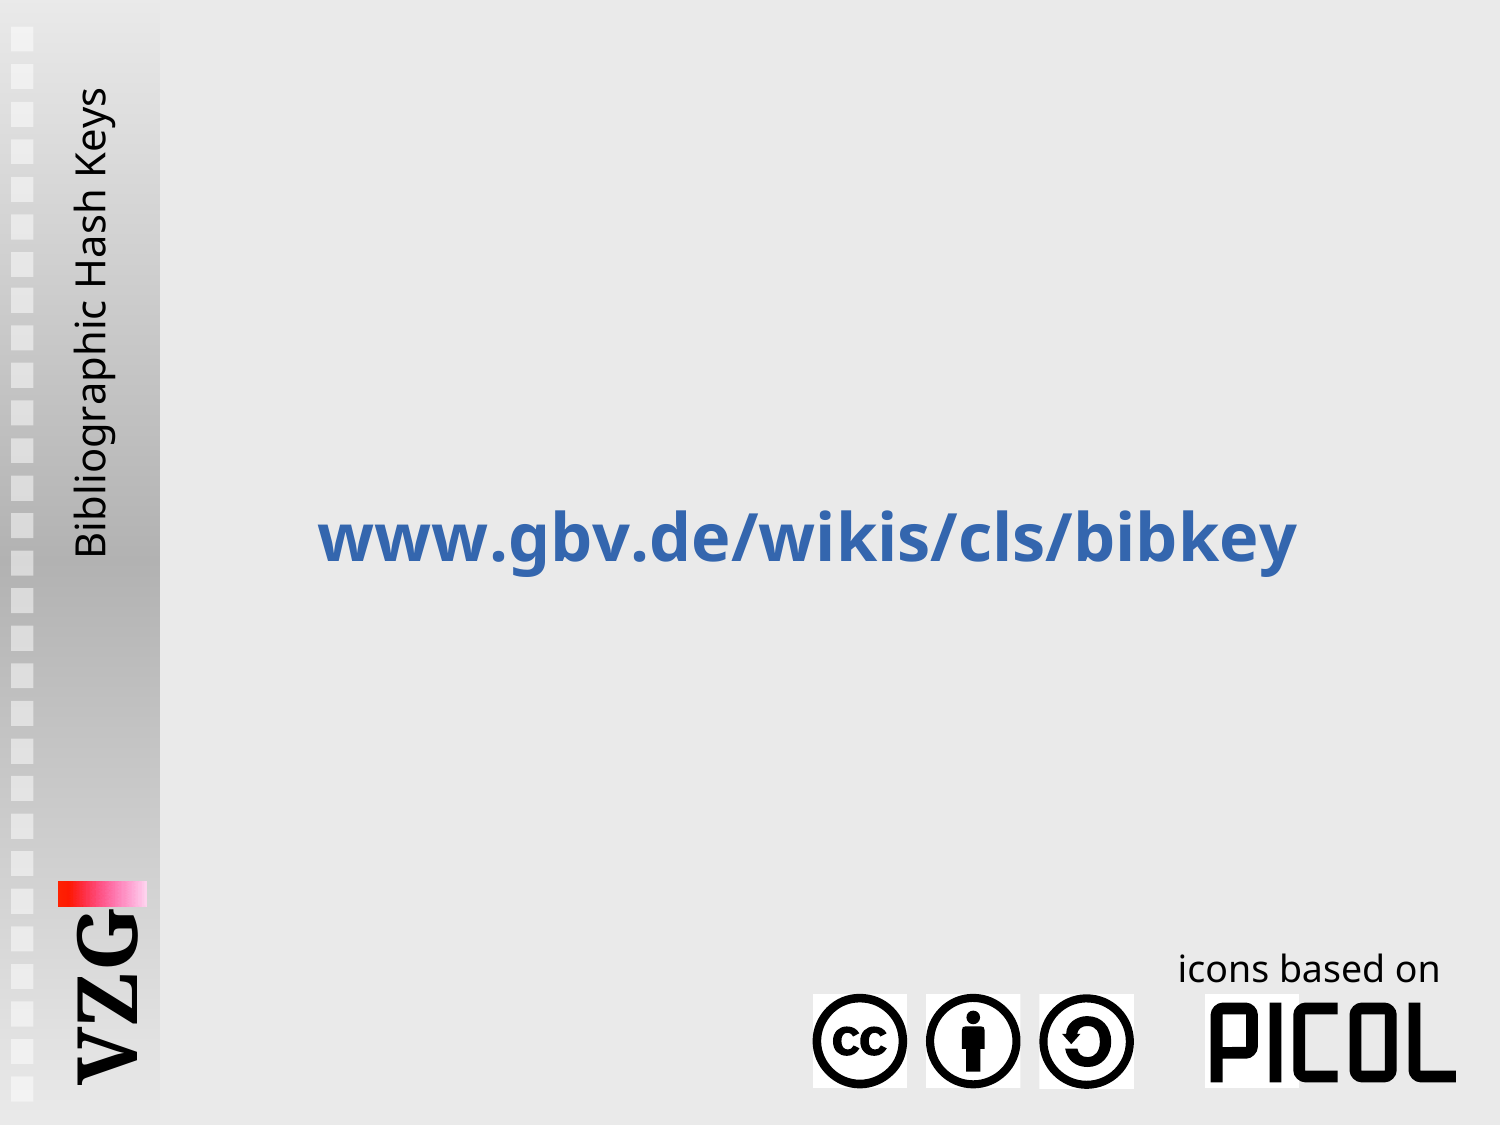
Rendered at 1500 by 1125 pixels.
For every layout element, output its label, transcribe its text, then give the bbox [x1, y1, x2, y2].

picture [58, 881, 147, 907]
text_box icons based on [1162, 935, 1475, 996]
picture [812, 993, 908, 1089]
picture [1204, 996, 1465, 1089]
picture [1039, 994, 1134, 1089]
title www.gbv.de/wikis/cls/bibkey [198, 479, 1418, 591]
picture [925, 993, 1021, 1089]
